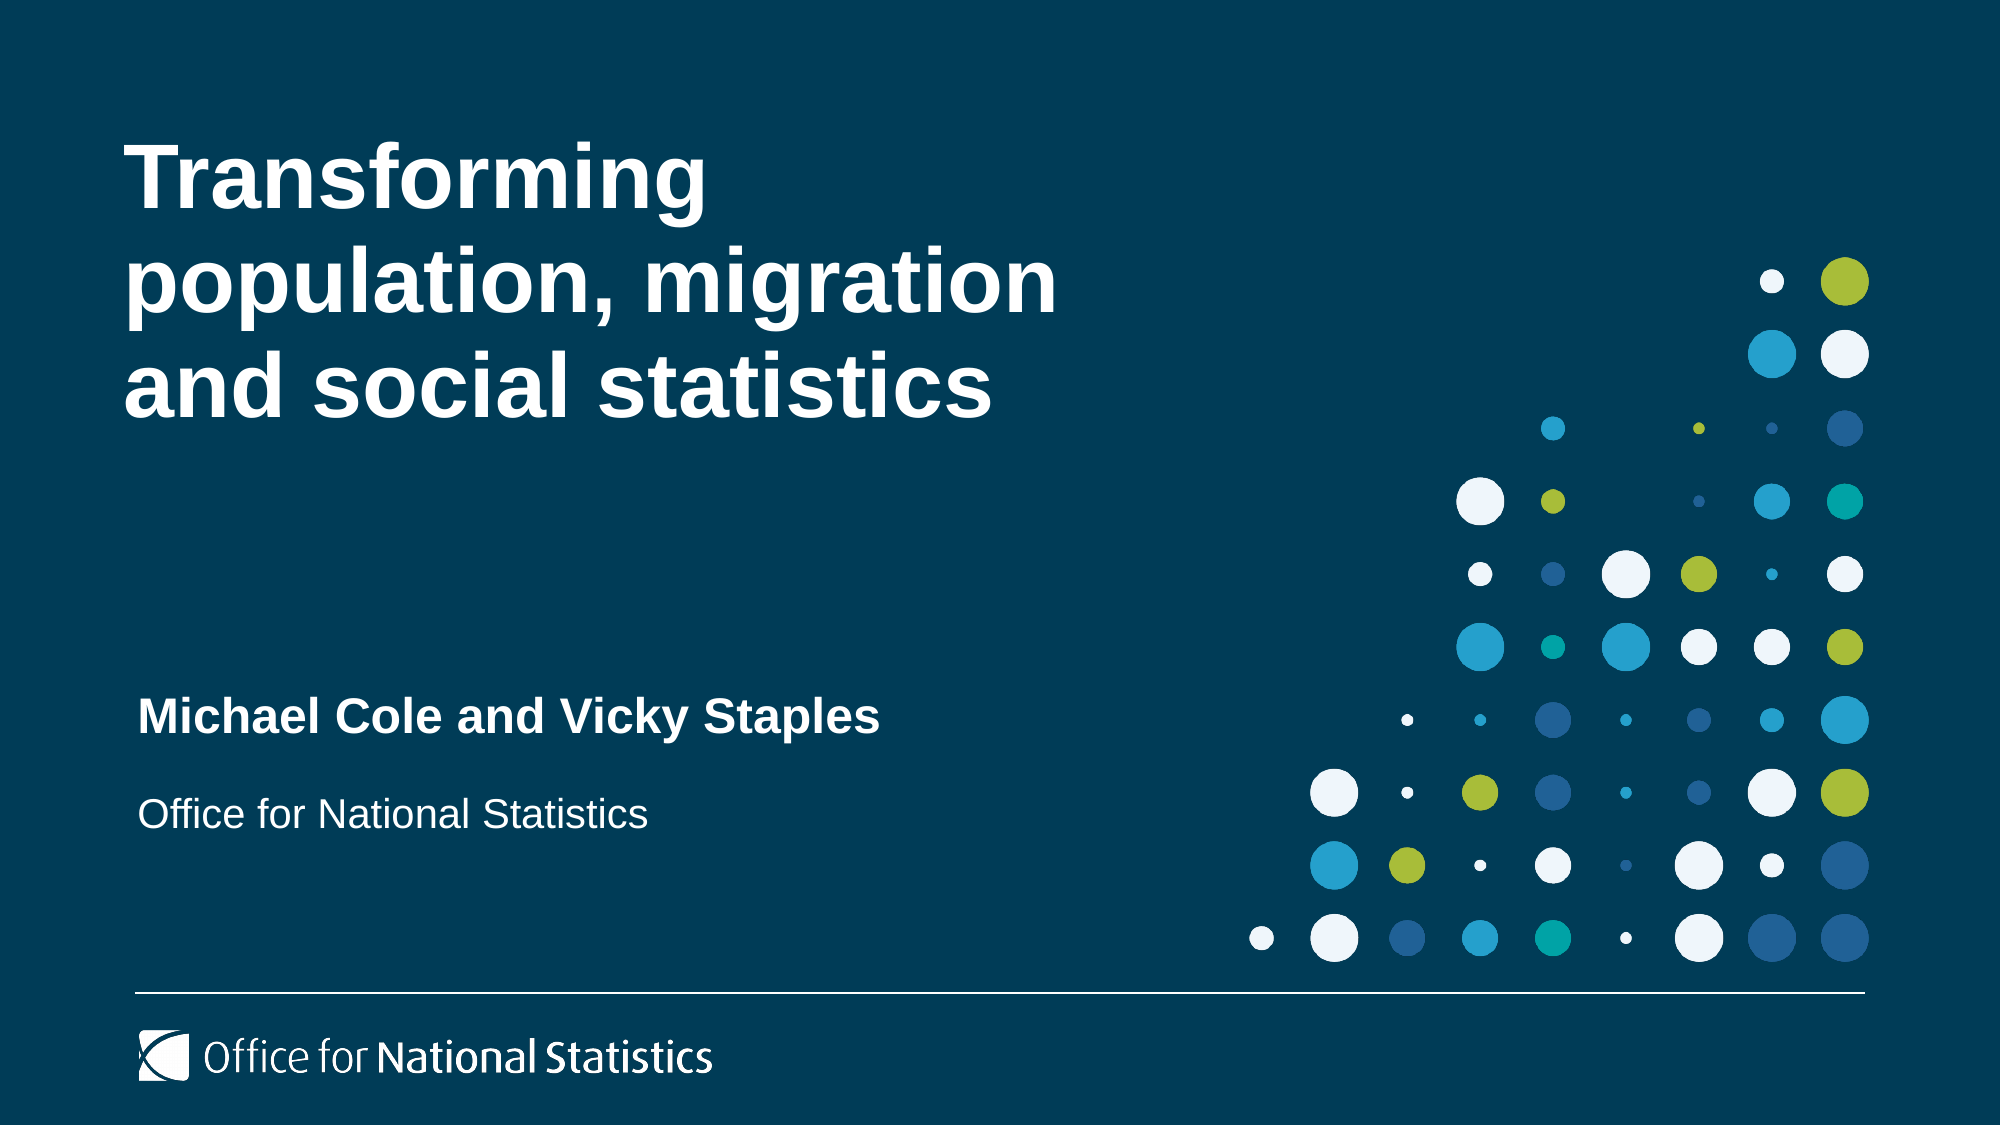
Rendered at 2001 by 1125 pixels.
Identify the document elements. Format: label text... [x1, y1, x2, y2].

list Michael Cole and Vicky Staples [137, 682, 1193, 744]
list Office for National Statistics [137, 781, 1193, 834]
title Transforming population, migration and social statistics [123, 124, 1146, 625]
